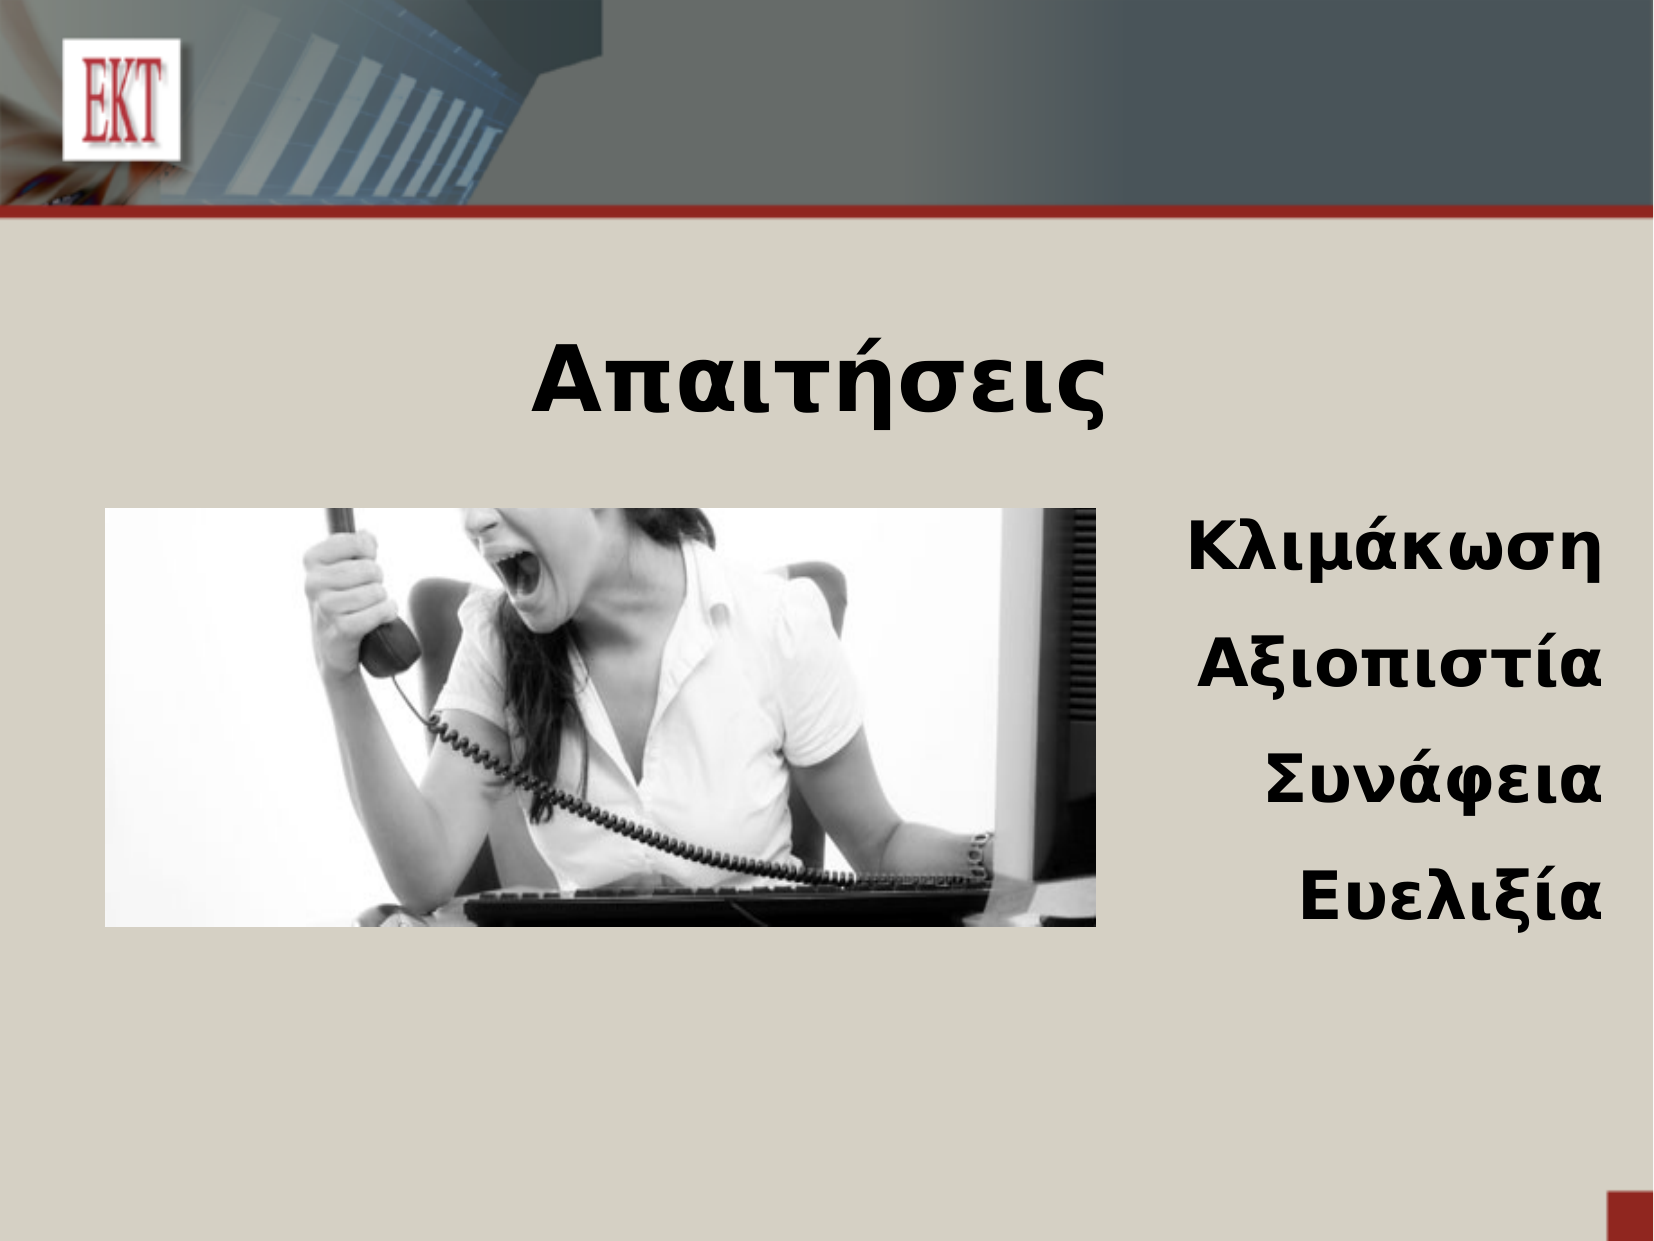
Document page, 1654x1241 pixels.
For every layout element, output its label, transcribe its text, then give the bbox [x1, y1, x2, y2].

picture [0, 0, 1654, 1241]
text_box Απαιτήσεις [531, 299, 1141, 407]
subtitle Κλιμάκωση Αξιοπιστία Συνάφεια Ευελιξία [1077, 417, 1606, 987]
